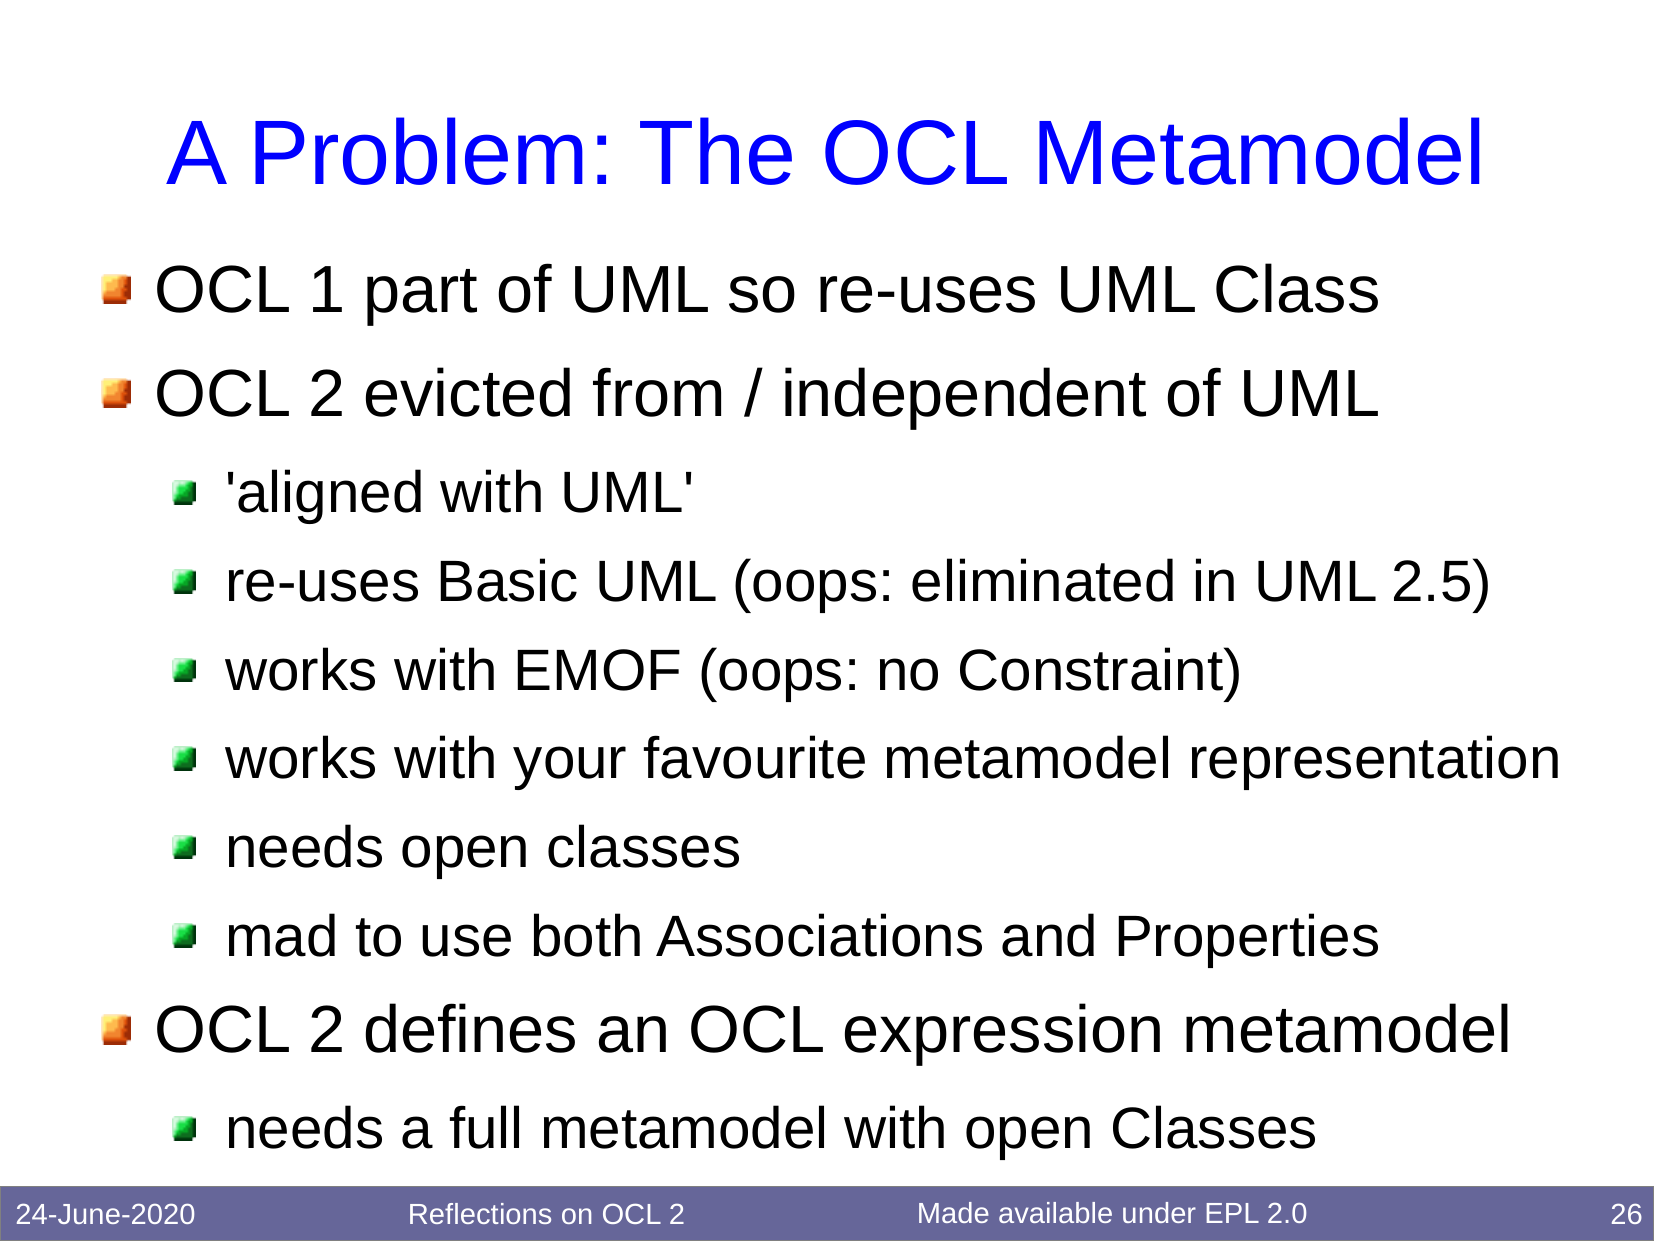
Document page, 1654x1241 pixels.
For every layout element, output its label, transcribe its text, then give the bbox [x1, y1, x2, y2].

title A Problem: The OCL Metamodel [82, 49, 1571, 257]
list OCL 1 part of UML so re-uses UML Class OCL 2 evicted from / independent of UML 'aligned with UML' re-uses Basic UML (oops: eliminated in UML 2.5) works with EMOF (oops: no Constraint) works with your favourite metamodel representation needs open classes mad to use both Associations and Properties OCL 2 defines an OCL expression metamodel needs a full metamodel with open Classes [83, 251, 1572, 1162]
